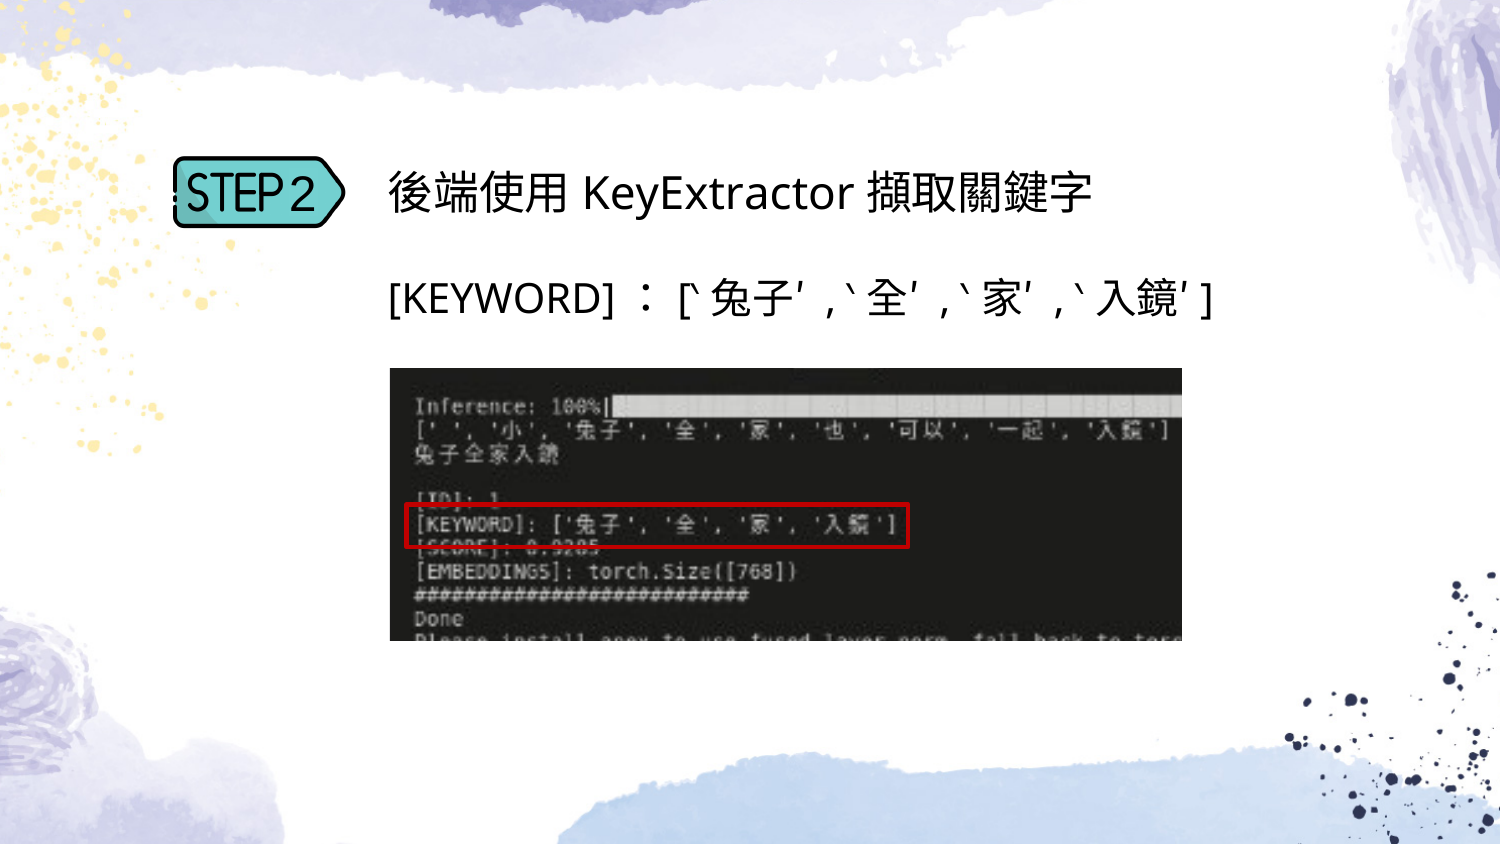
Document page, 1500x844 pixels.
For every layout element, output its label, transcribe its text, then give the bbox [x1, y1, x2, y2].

picture [390, 368, 1182, 641]
picture [171, 104, 347, 280]
text_box 後端使用KeyExtractor擷取關鍵字 [372, 156, 1199, 227]
text_box 2 [273, 153, 344, 230]
text_box [KEYWORD]：[‵兔子′ , ‵全′ , ‵家′ , ‵入鏡′] [372, 264, 1234, 331]
